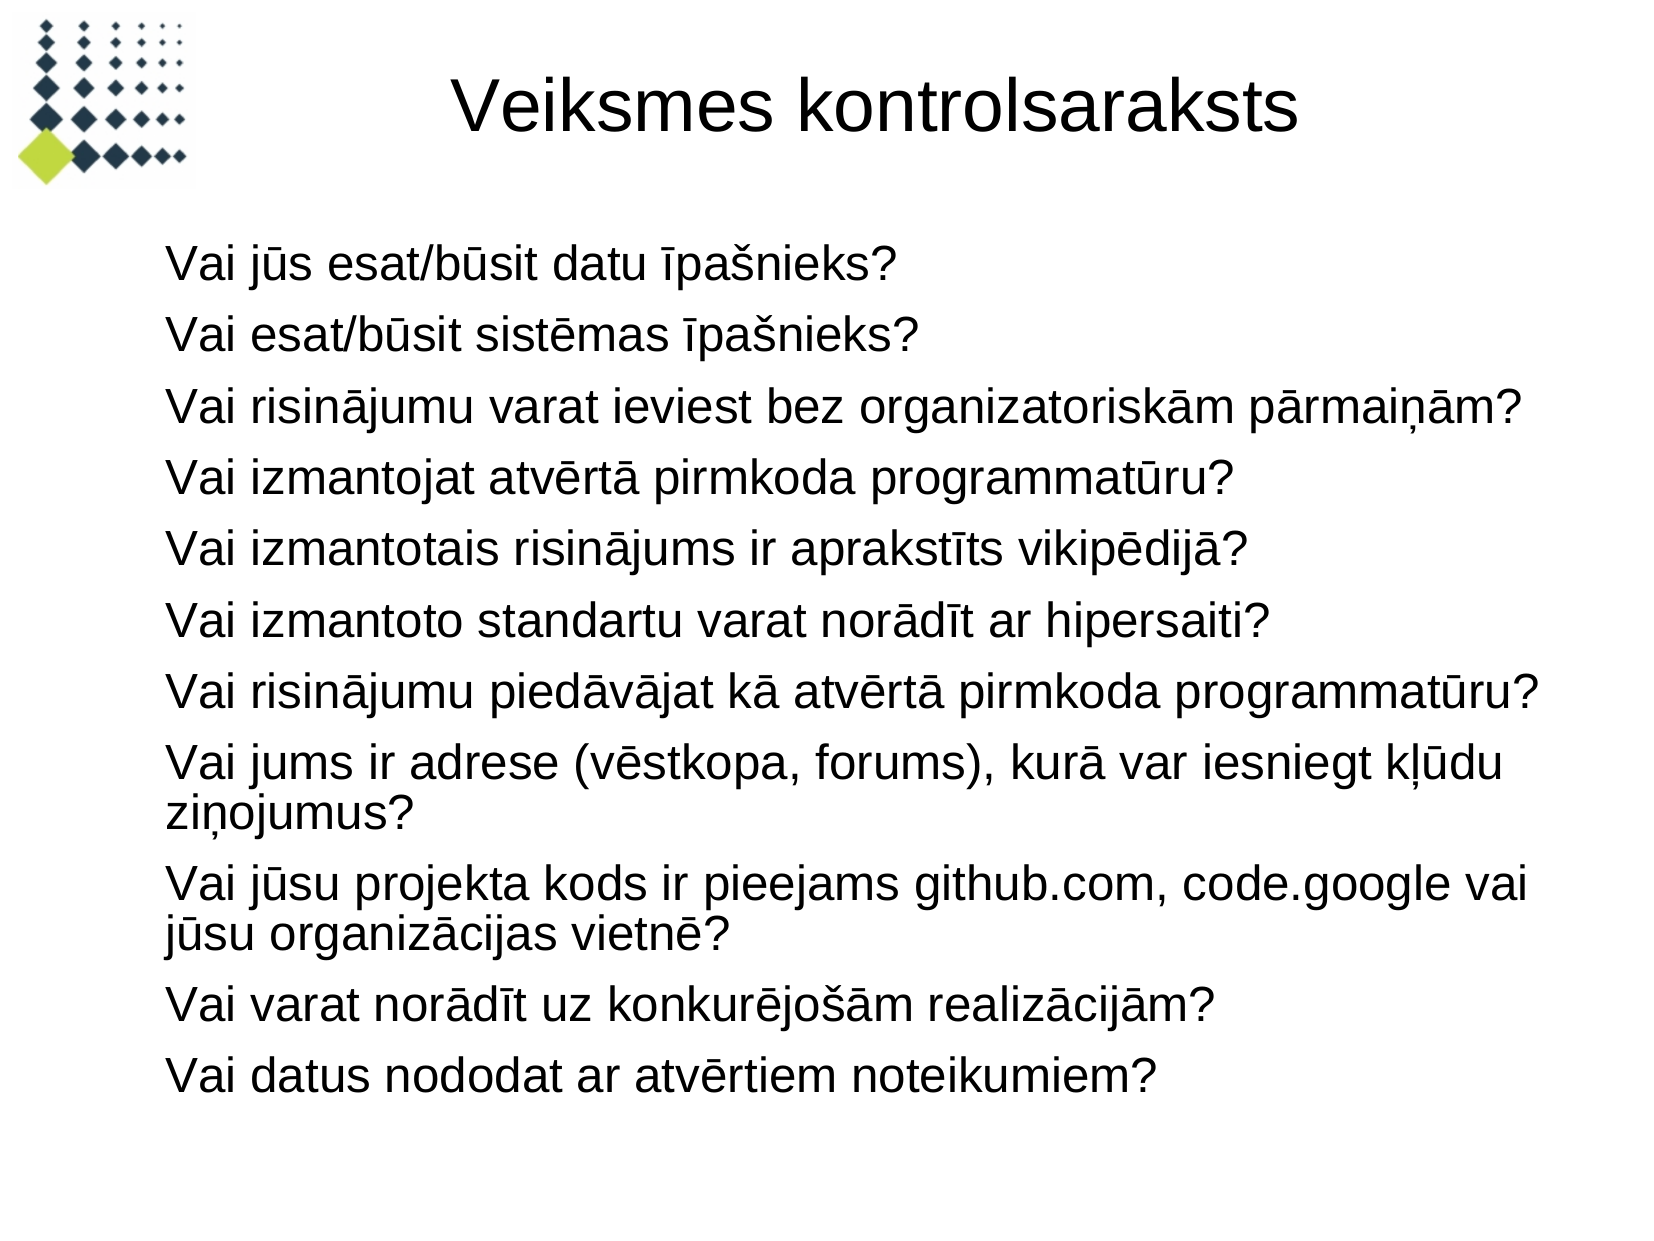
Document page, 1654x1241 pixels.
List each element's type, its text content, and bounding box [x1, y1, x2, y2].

list Vai jūs esat/būsit datu īpašnieks? Vai esat/būsit sistēmas īpašnieks? Vai risinājumu varat ieviest bez organizatoriskām pārmaiņām? Vai izmantojat atvērtā pirmkoda programmatūru? Vai izmantotais risinājums ir aprakstīts vikipēdijā? Vai izmantoto standartu varat norādīt ar hipersaiti? Vai risinājumu piedāvājat kā atvērtā pirmkoda programmatūru? Vai jums ir adrese (vēstkopa, forums), kurā var iesniegt kļūdu ziņojumus? Vai jūsu projekta kods ir pieejams github.com, code.google vai jūsu organizācijas vietnē? Vai varat norādīt uz konkurējošām realizācijām? Vai datus nododat ar atvērtiem noteikumiem? [124, 236, 1569, 1107]
title Veiksmes kontrolsaraksts [177, 66, 1595, 151]
picture [12, 12, 196, 189]
